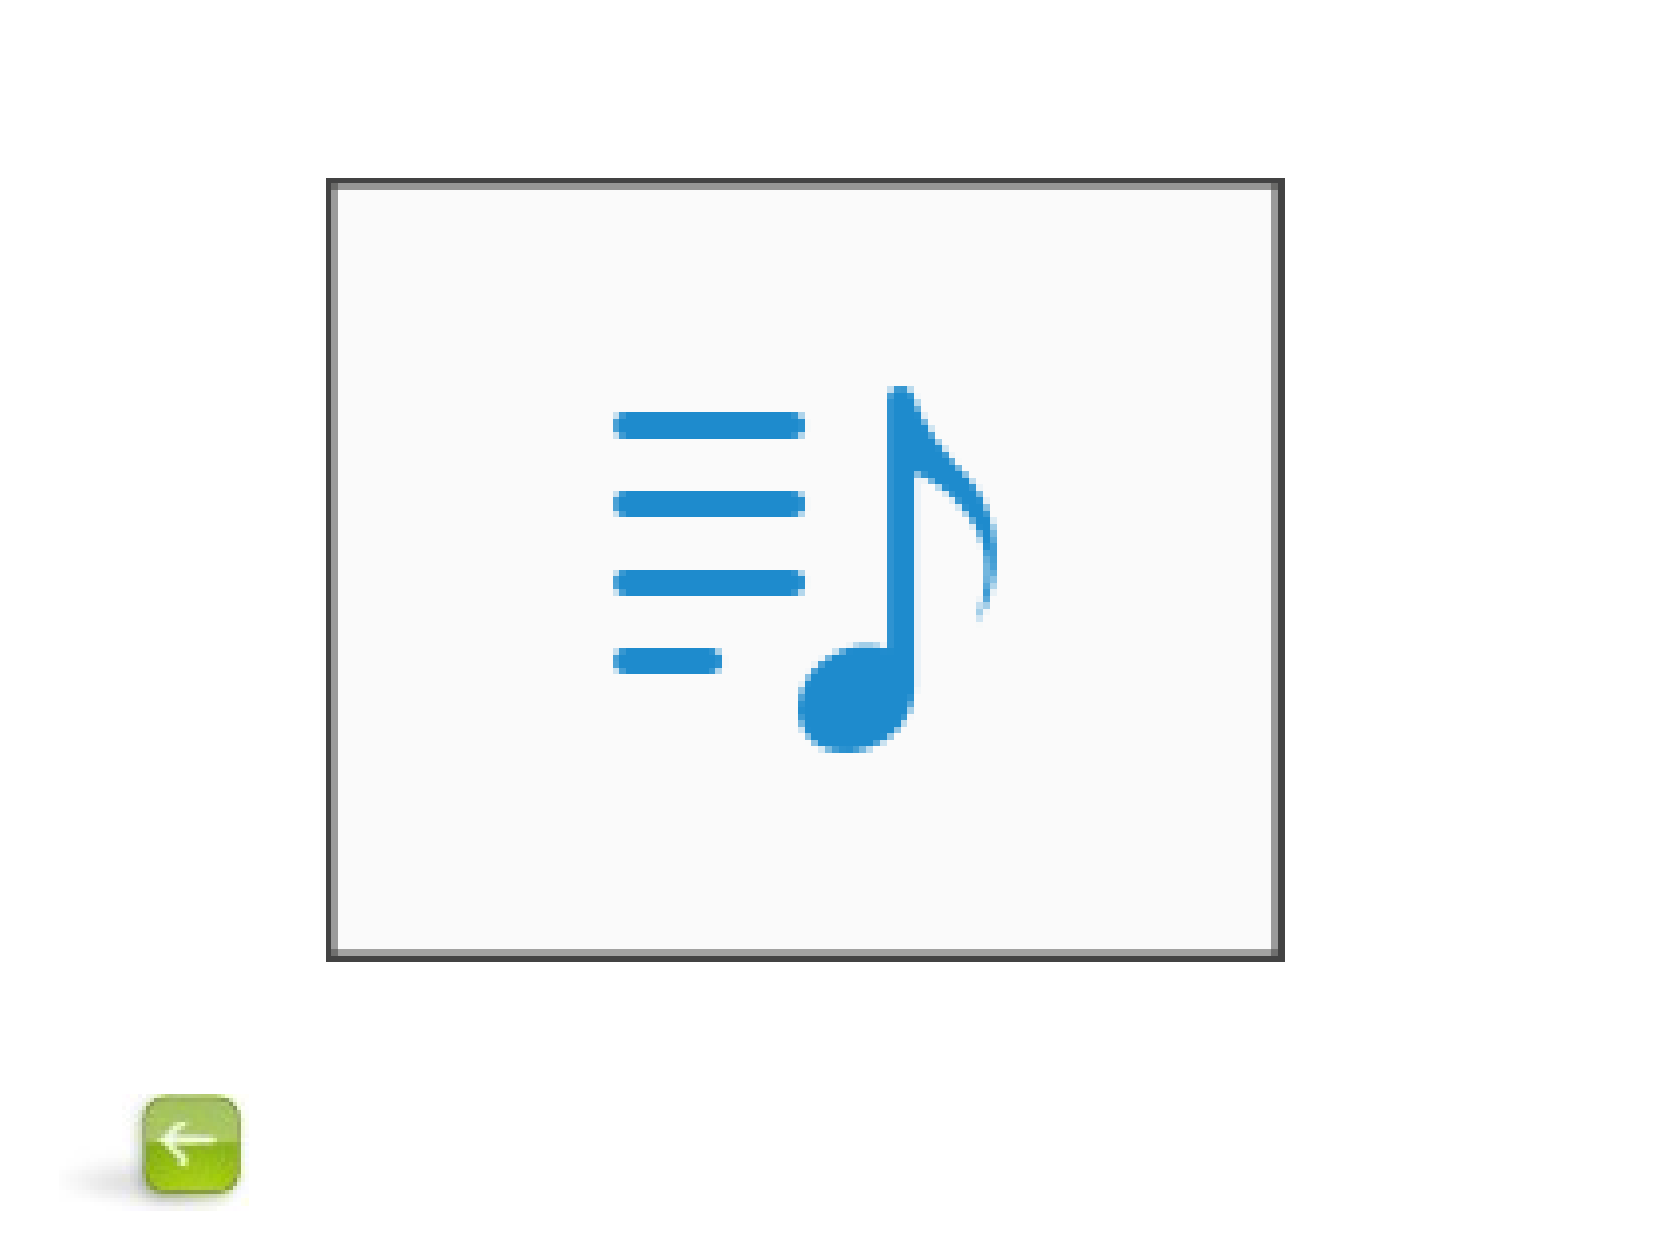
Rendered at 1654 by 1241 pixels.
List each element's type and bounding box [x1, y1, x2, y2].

text_box [324, 177, 1286, 964]
picture [59, 1094, 249, 1211]
